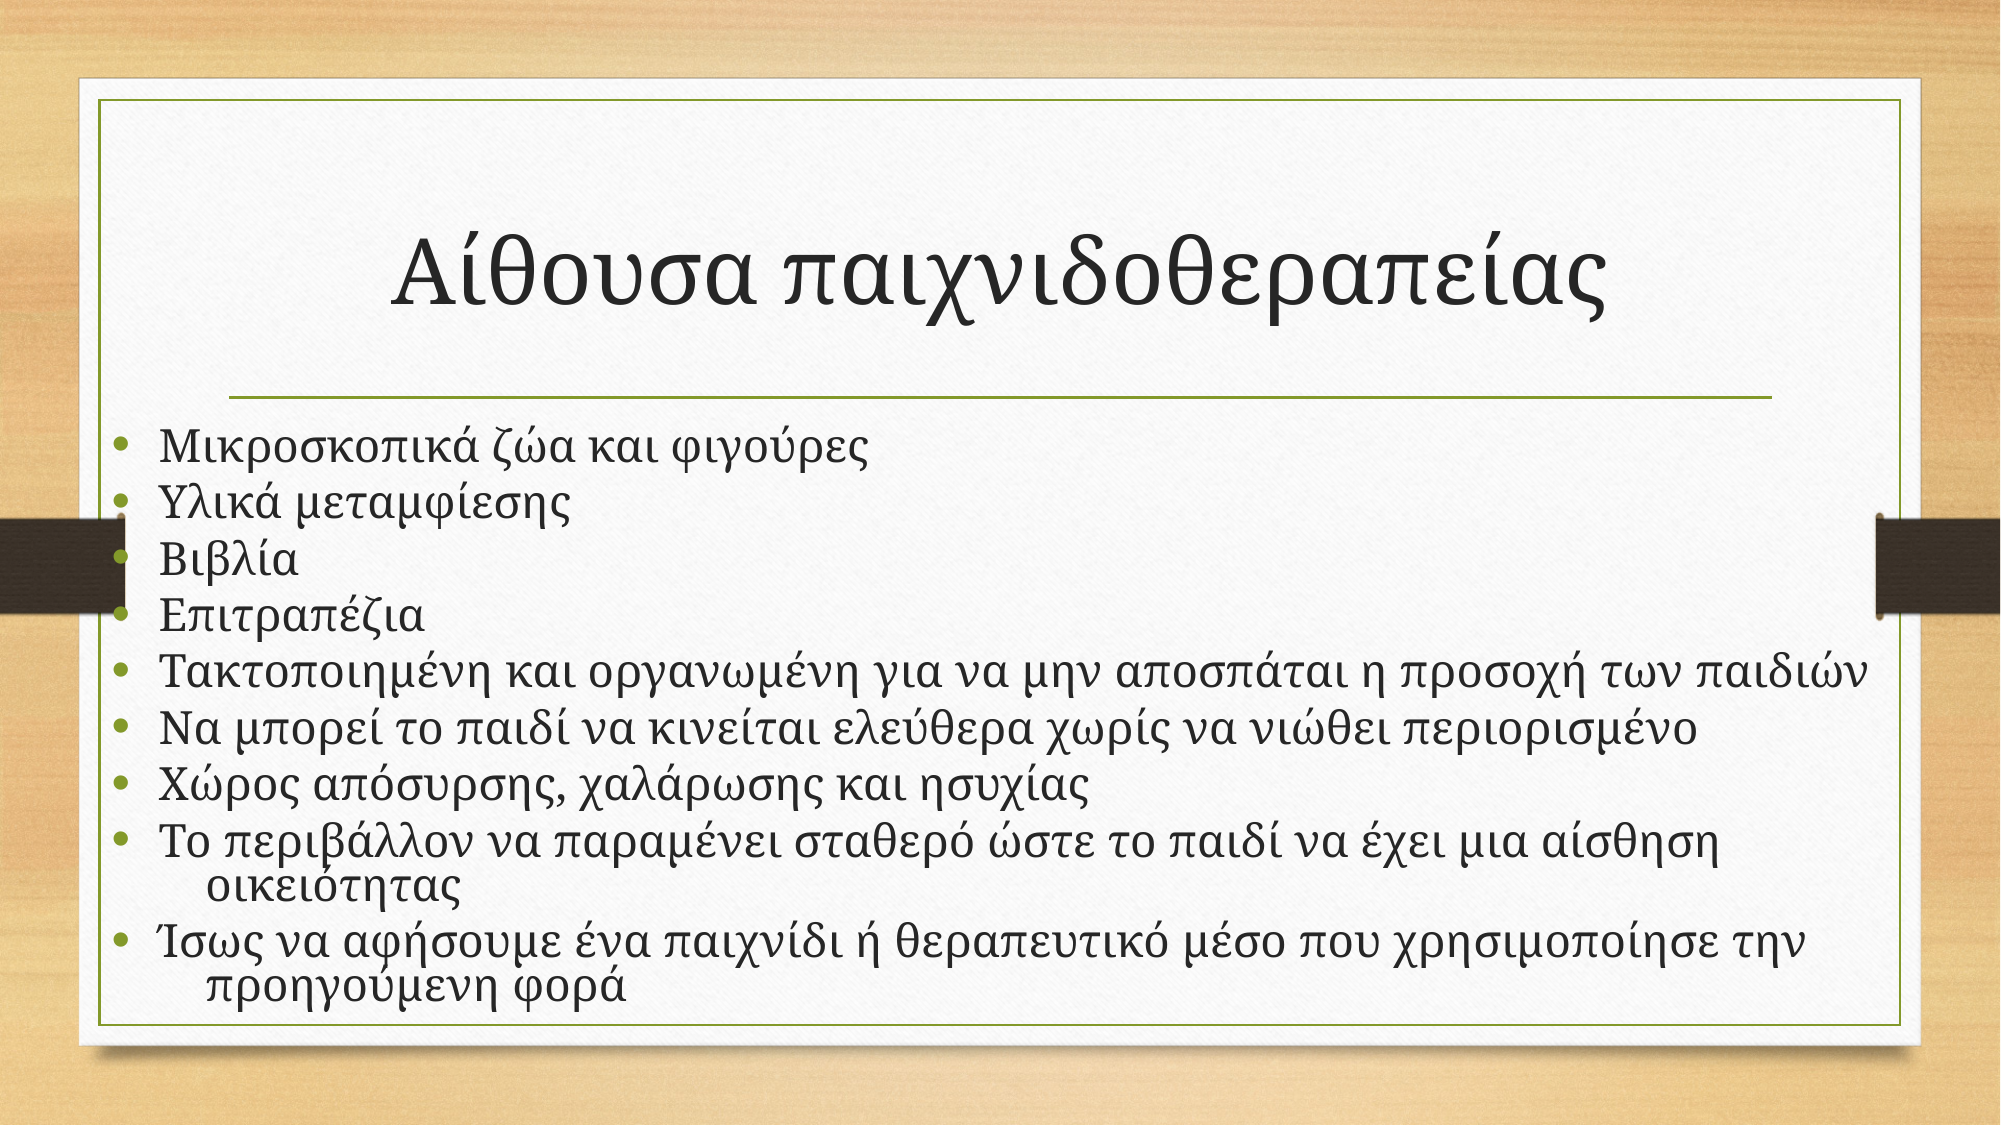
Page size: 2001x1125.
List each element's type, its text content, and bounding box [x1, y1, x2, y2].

title Αίθουσα παιχνιδοθεραπείας [212, 161, 1788, 376]
list Μικροσκοπικά ζώα και φιγούρες Υλικά μεταμφίεσης Βιβλία Επιτραπέζια Τακτοποιημένη και οργανωμένη για να μην αποσπάται η προσοχή των παιδιών Να μπορεί το παιδί να κινείται ελεύθερα χωρίς να νιώθει περιορισμένο Χώρος απόσυρσης, χαλάρωσης και ησυχίας Το περιβάλλον να παραμένει σταθερό ώστε το παιδί να έχει μια αίσθηση οικειότητας Ίσως να αφήσουμε ένα παιχνίδι ή θεραπευτικό μέσο που χρησιμοποίησε την προηγούμενη φορά [96, 419, 1887, 1036]
